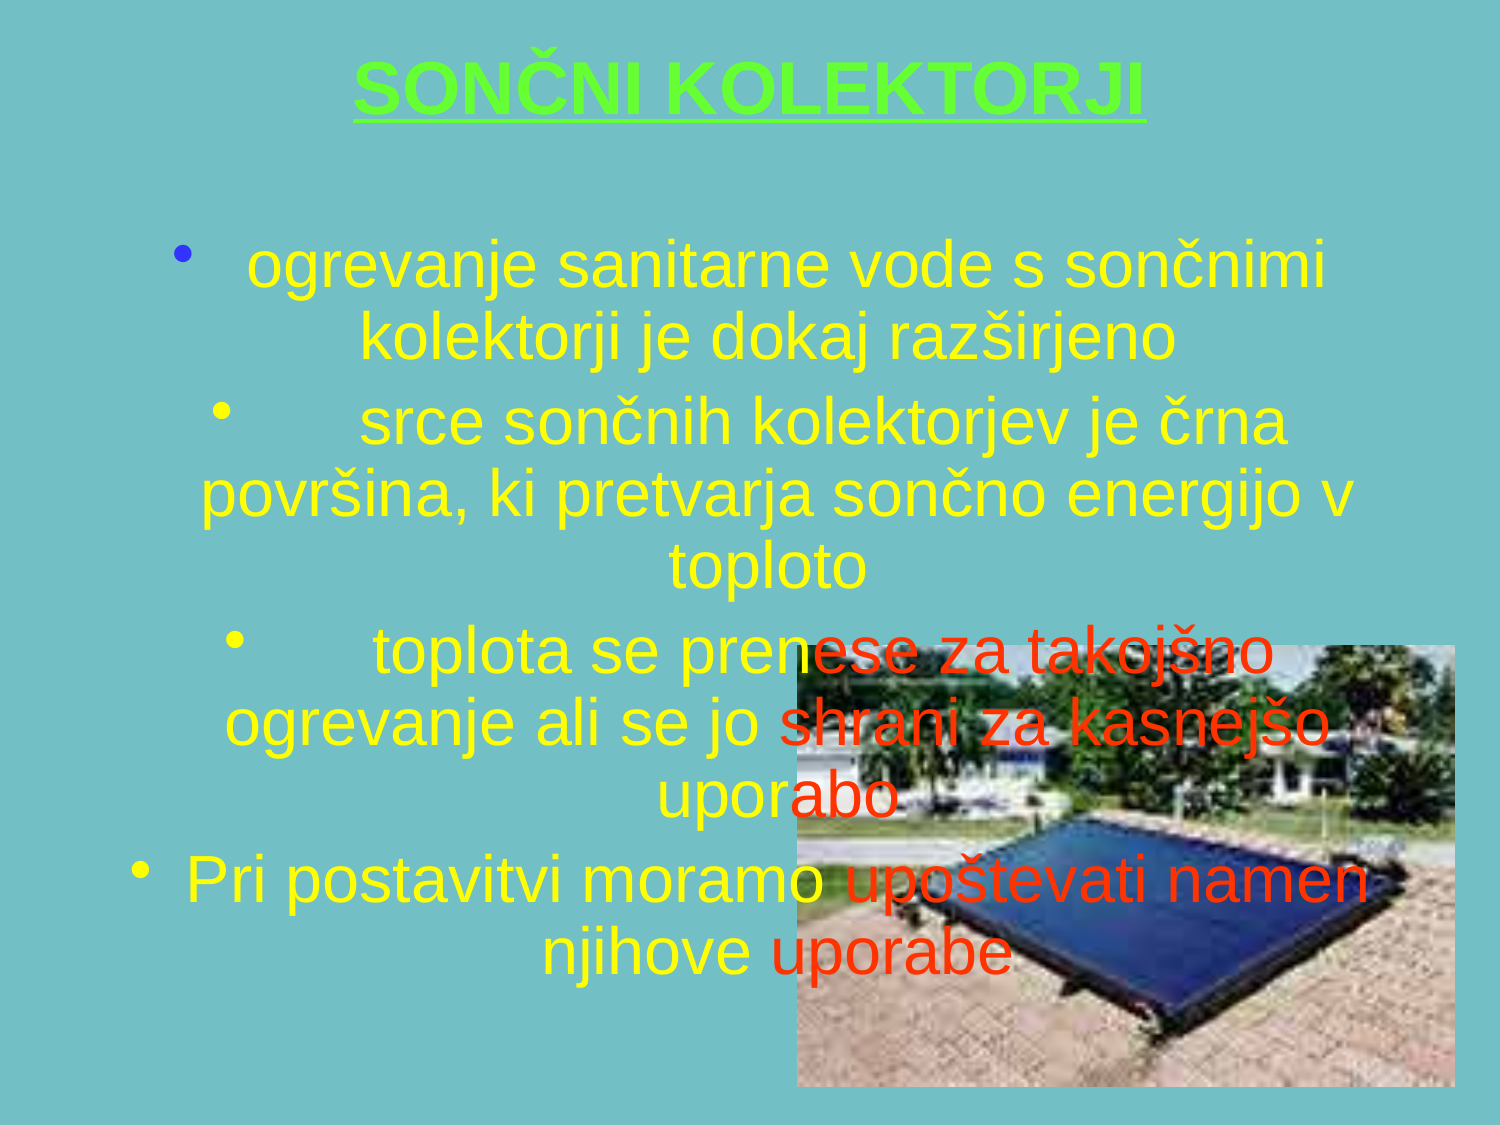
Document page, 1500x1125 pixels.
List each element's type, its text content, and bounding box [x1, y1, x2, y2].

picture [797, 645, 1455, 1087]
list SONČNI KOLEKTORJI ogrevanje sanitarne vode s sončnimi kolektorji je dokaj razširjeno srce sončnih kolektorjev je črna površina, ki pretvarja sončno energijo v toploto toplota se prenese za takojšno ogrevanje ali se jo shrani za kasnejšo uporabo Pri postavitvi moramo upoštevati namen njihove uporabe [75, 42, 1425, 1059]
